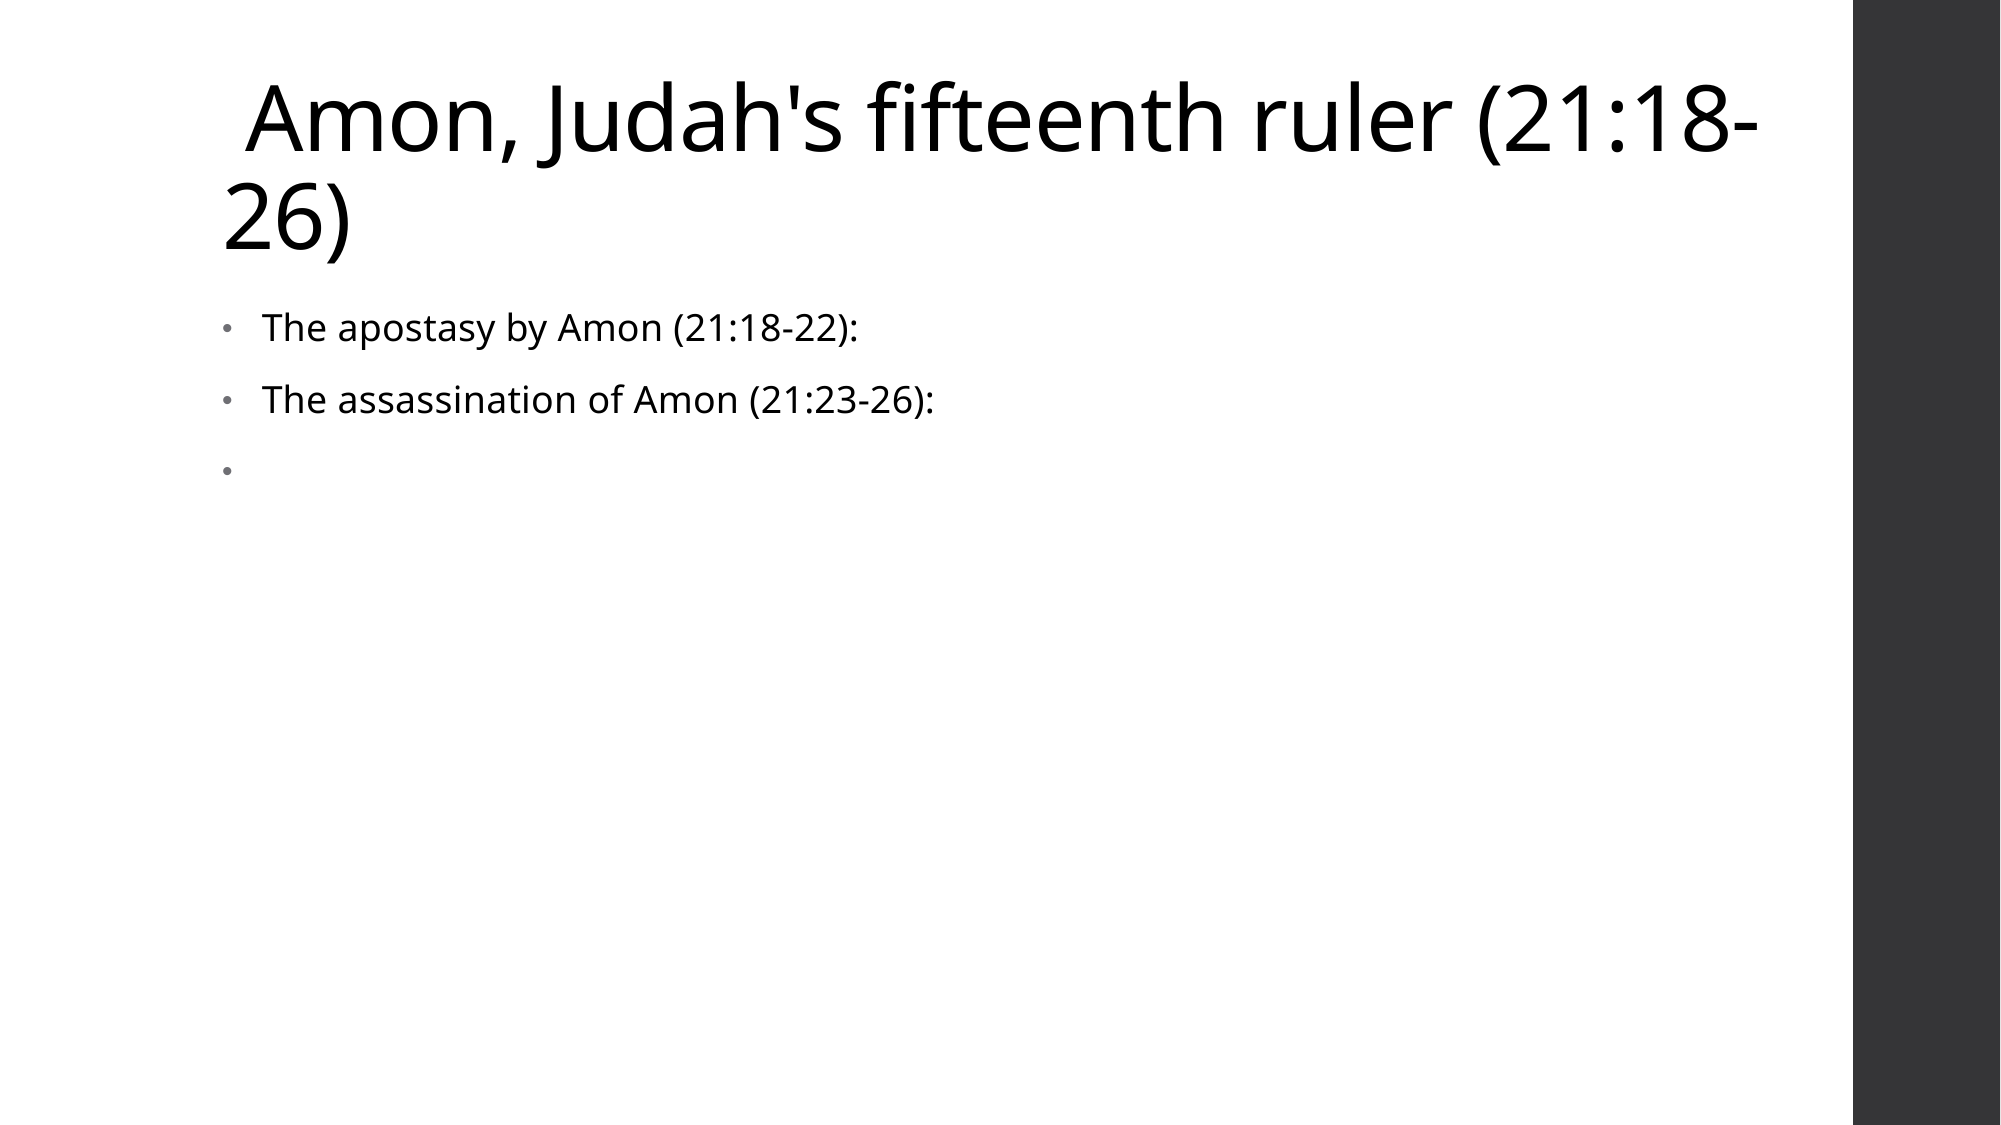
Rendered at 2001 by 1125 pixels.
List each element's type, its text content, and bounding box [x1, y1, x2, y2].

title Amon, Judah's fifteenth ruler (21:18-26) [206, 60, 1797, 278]
list The apostasy by Amon (21:18-22): The assassination of Amon (21:23-26): [206, 299, 1617, 1014]
